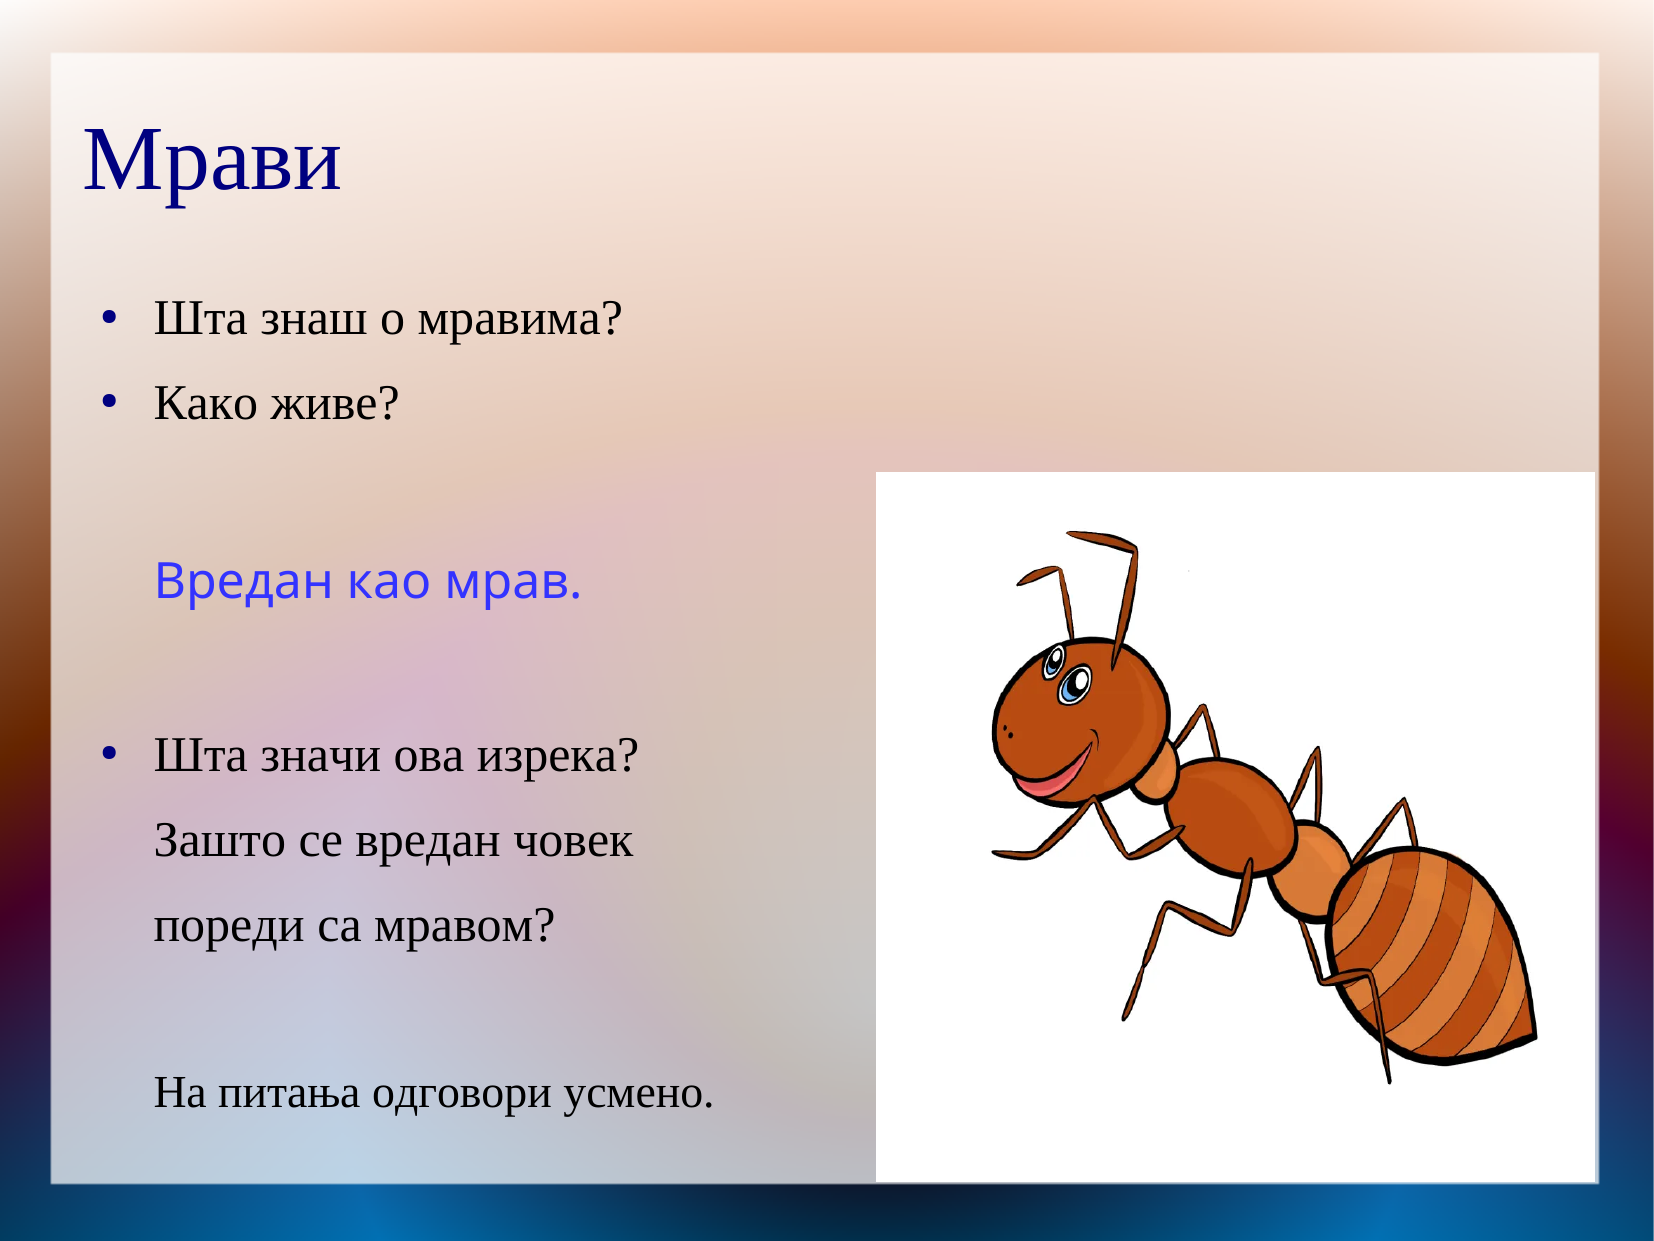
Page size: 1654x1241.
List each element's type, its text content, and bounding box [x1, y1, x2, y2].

title Мрави [82, 55, 1571, 263]
list Шта знаш о мравима? Како живе? Вредан као мрав. Шта значи ова изрека? Зашто се вредан човек пореди са мравом? На питања одговори усмено. [82, 290, 1571, 1109]
picture [0, 0, 1654, 1241]
